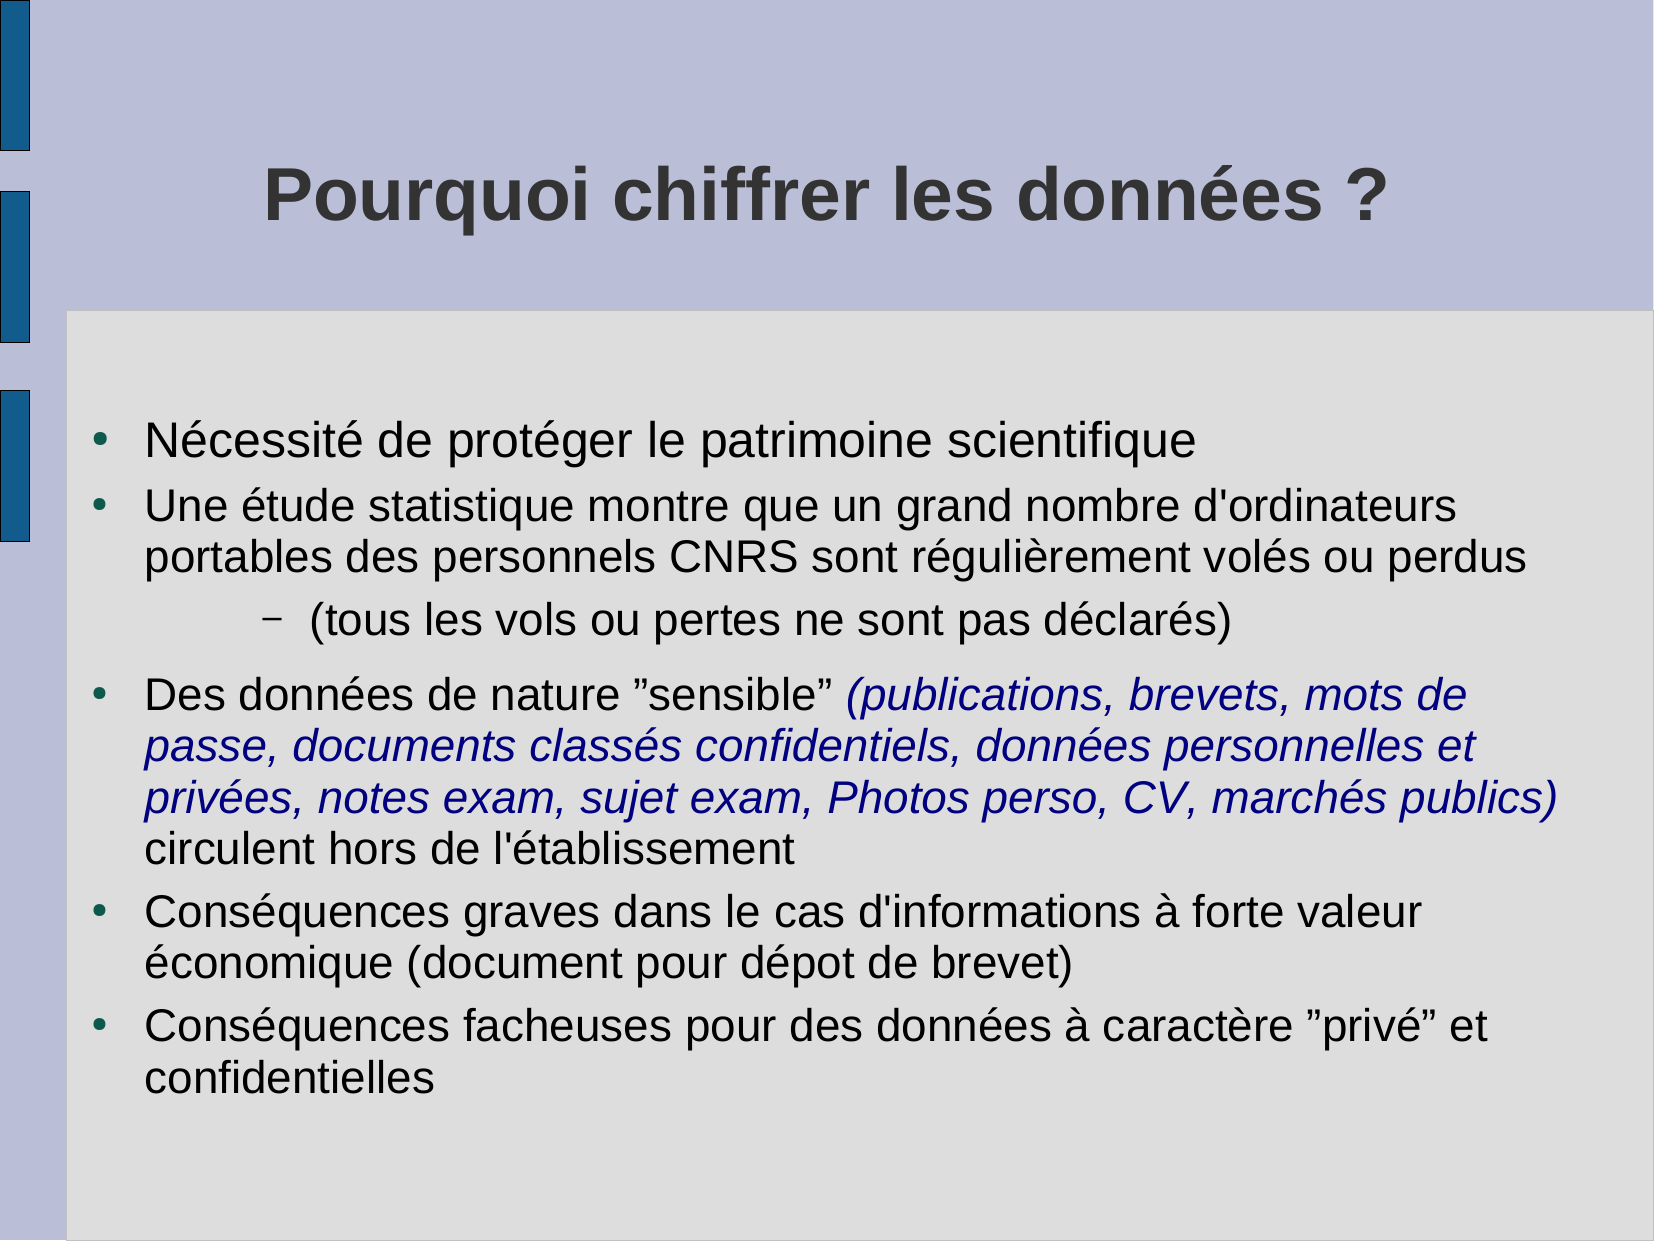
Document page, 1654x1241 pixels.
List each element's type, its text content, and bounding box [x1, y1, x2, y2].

title Pourquoi chiffrer les données ? [121, 91, 1534, 299]
list Nécessité de protéger le patrimoine scientifique Une étude statistique montre que un grand nombre d'ordinateurs portables des personnels CNRS sont régulièrement volés ou perdus (tous les vols ou pertes ne sont pas déclarés) Des données de nature ”sensible” (publications, brevets, mots de passe, documents classés confidentiels, données personnelles et privées, notes exam, sujet exam, Photos perso, CV, marchés publics) circulent hors de l'établissement Conséquences graves dans le cas d'informations à forte valeur économique (document pour dépot de brevet) Conséquences facheuses pour des données à caractère ”privé” et confidentielles [73, 316, 1562, 1121]
